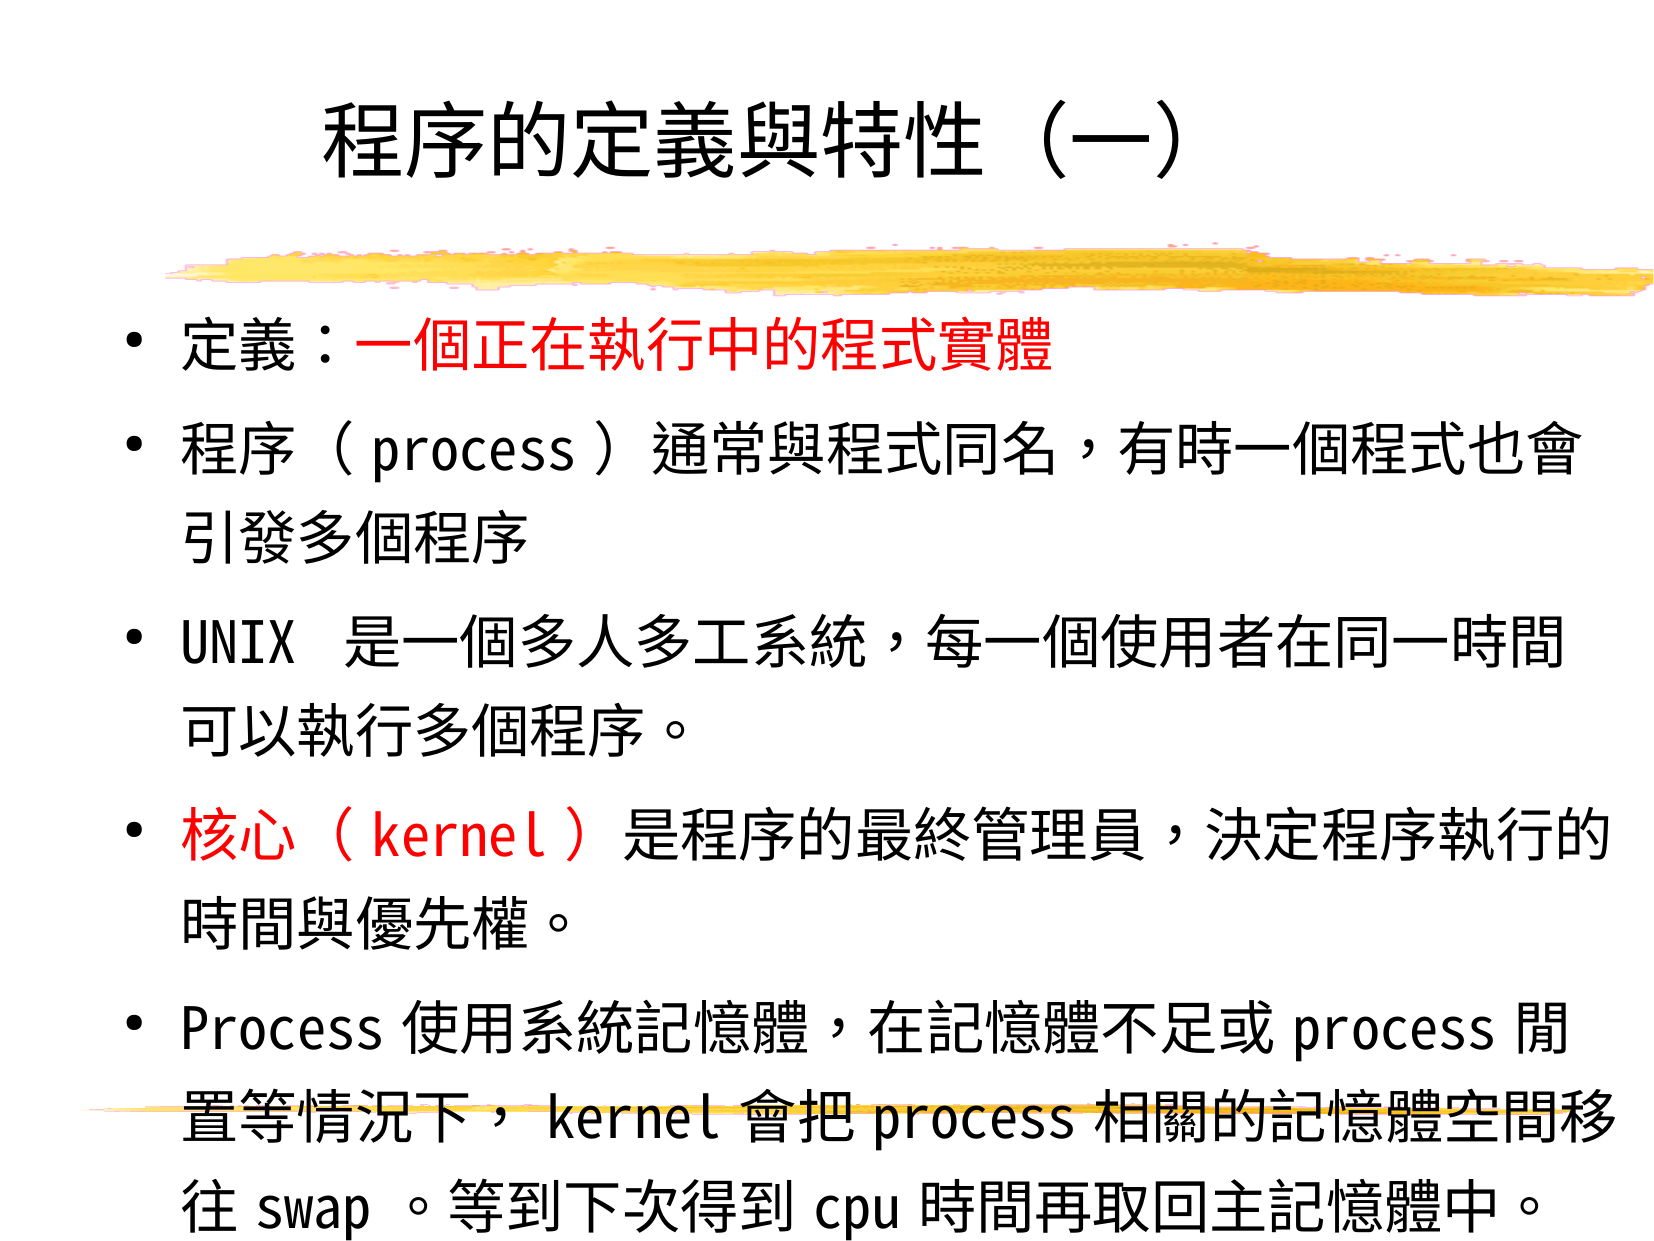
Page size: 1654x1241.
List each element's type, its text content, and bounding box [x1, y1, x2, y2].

list 定義：一個正在執行中的程式實體 程序（process）通常與程式同名，有時一個程式也會引發多個程序 UNIX 是一個多人多工系統，每一個使用者在同一時間可以執行多個程序。 核心（kernel）是程序的最終管理員，決定程序執行的時間與優先權。 Process使用系統記憶體，在記憶體不足或process閒置等情況下，kernel會把process相關的記憶體空間移往swap。等到下次得到cpu時間再取回主記憶體中。 [124, 293, 1623, 1132]
picture [82, 1102, 124, 1117]
title 程序的定義與特性（一） [76, 28, 1482, 236]
picture [165, 237, 1654, 308]
